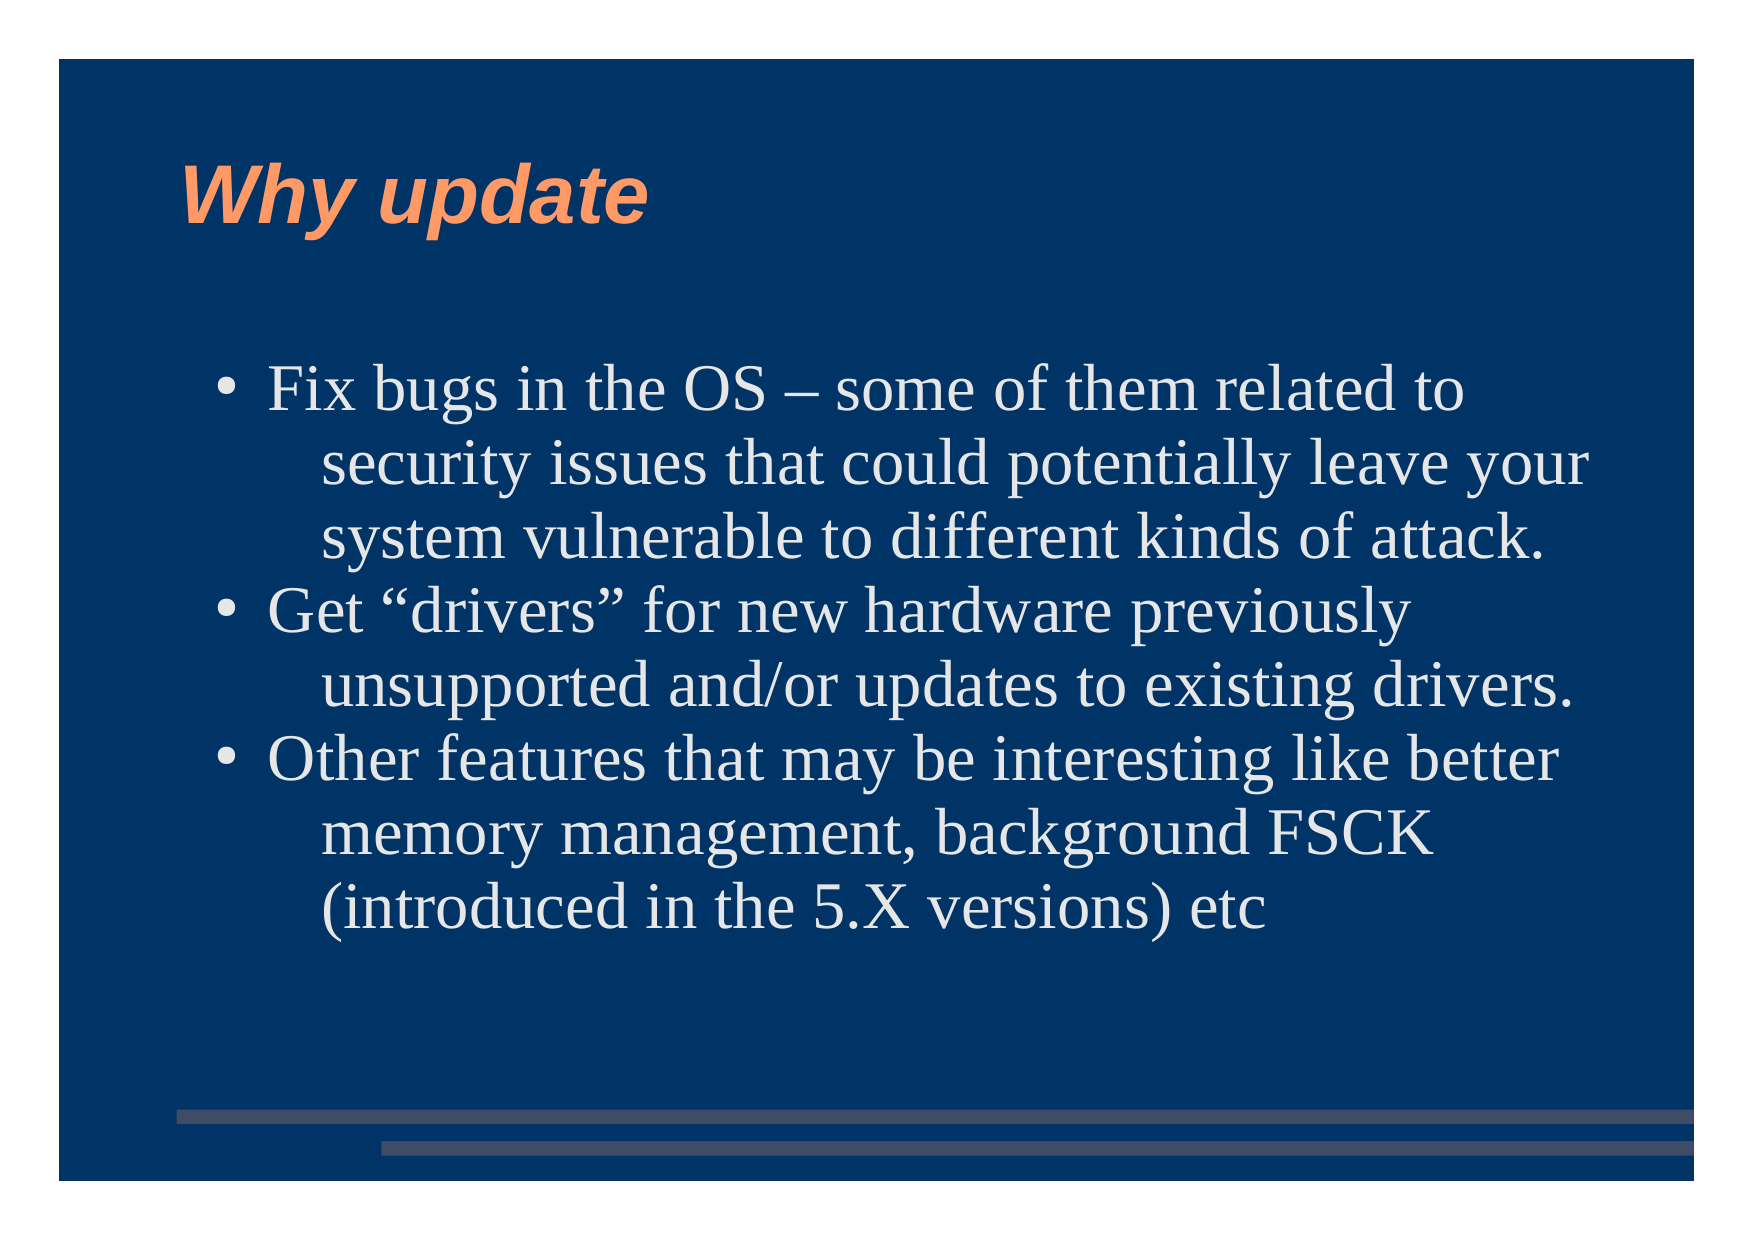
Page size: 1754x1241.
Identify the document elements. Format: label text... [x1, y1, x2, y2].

title Why update [179, 100, 1576, 289]
list Fix bugs in the OS – some of them related to security issues that could potentially leave your system vulnerable to different kinds of attack. Get “drivers” for new hardware previously unsupported and/or updates to existing drivers. Other features that may be interesting like better memory management, background FSCK (introduced in the 5.X versions) etc [179, 350, 1603, 1084]
